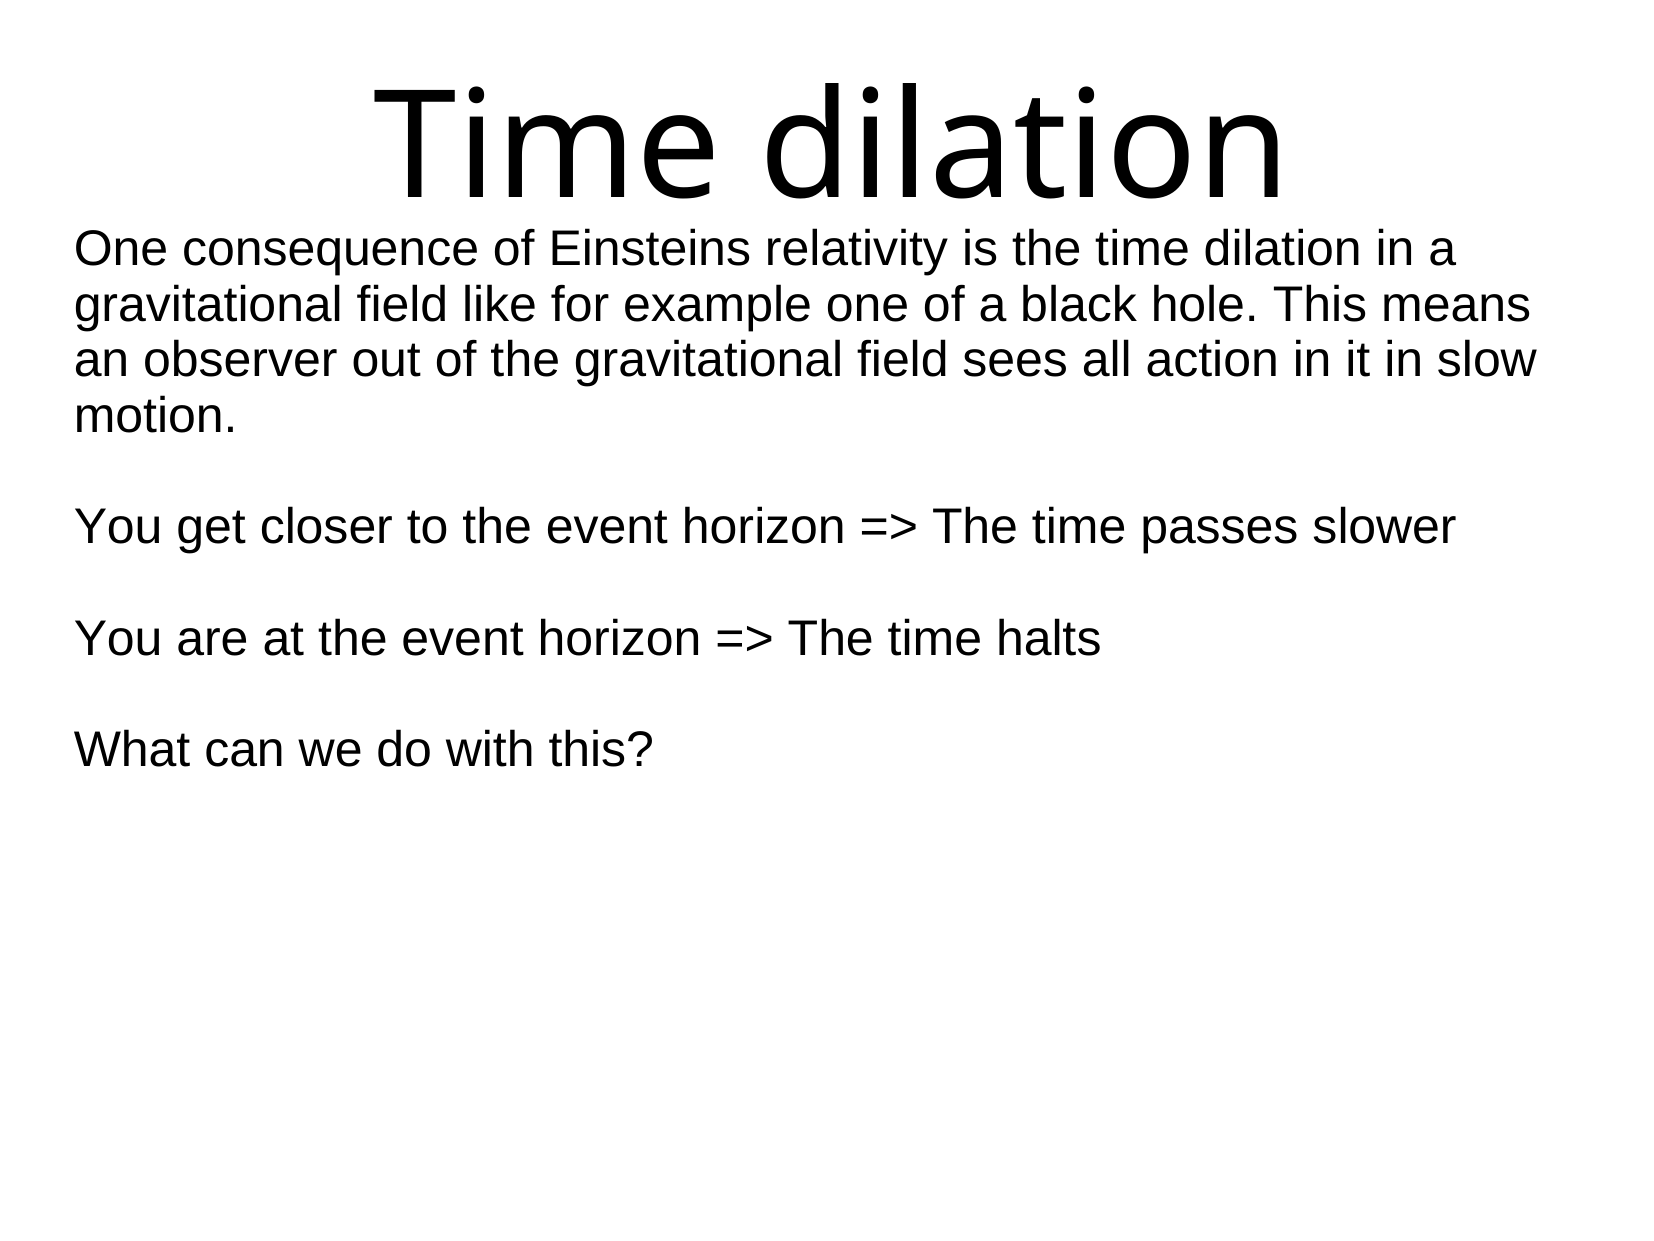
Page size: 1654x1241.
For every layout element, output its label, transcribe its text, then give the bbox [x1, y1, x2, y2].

text_box Time dilation [239, 29, 1425, 212]
text_box One consequence of Einsteins relativity is the time dilation in a gravitational field like for example one of a black hole. This means an observer out of the gravitational field sees all action in it in slow motion. You get closer to the event horizon => The time passes slower You are at the event horizon => The time halts What can we do with this? [59, 212, 1595, 785]
